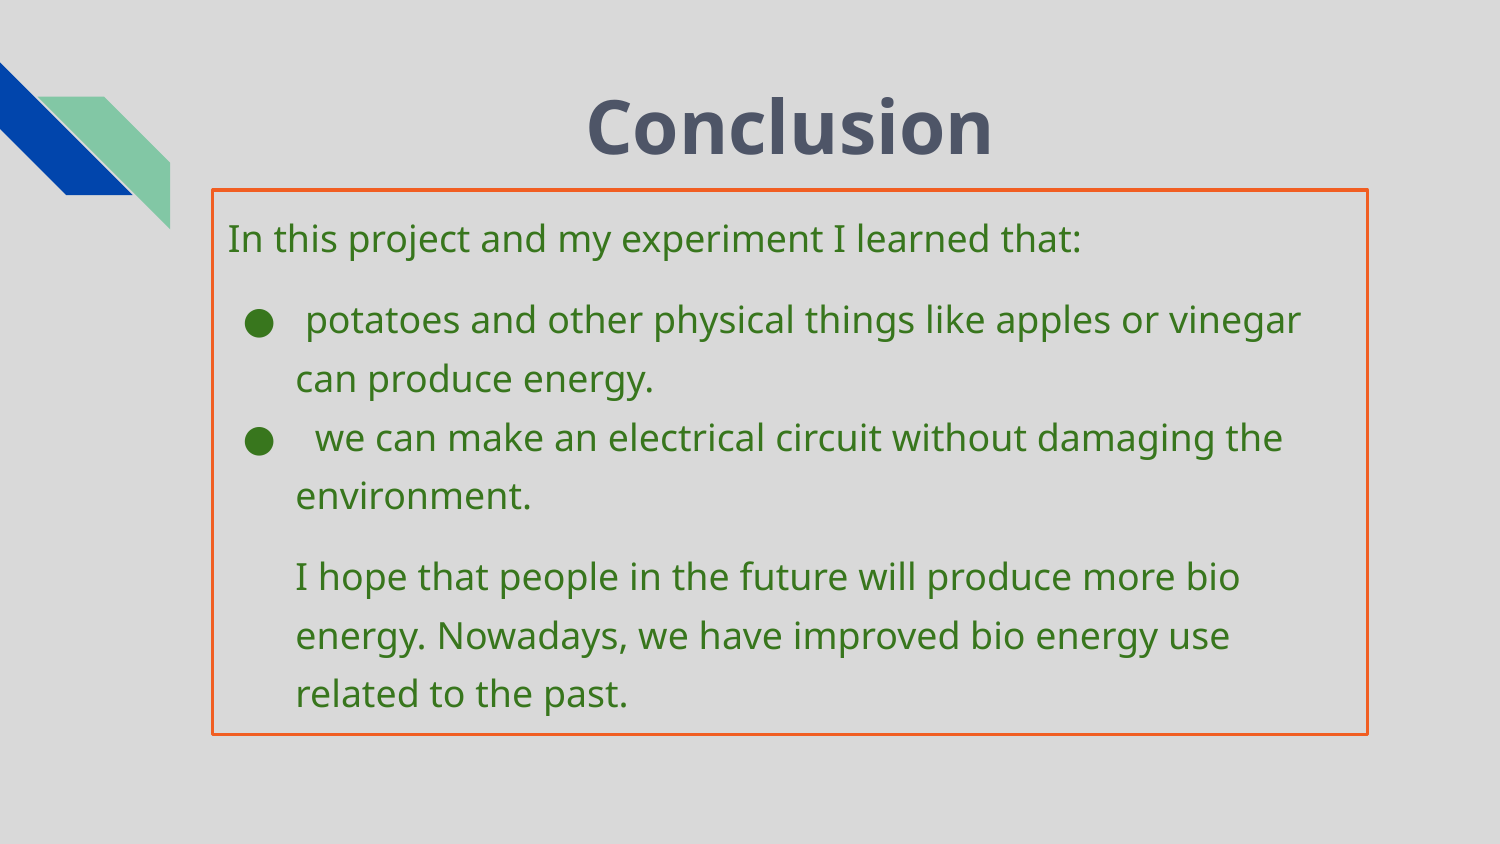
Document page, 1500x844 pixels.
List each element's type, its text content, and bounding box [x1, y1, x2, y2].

list In this project and my experiment I learned that: potatoes and other physical things like apples or vinegar can produce energy. we can make an electrical circuit without damaging the environment. I hope that people in the future will produce more bio energy. Nowadays, we have improved bio energy use related to the past. [212, 189, 1368, 735]
title Conclusion [212, 59, 1368, 188]
